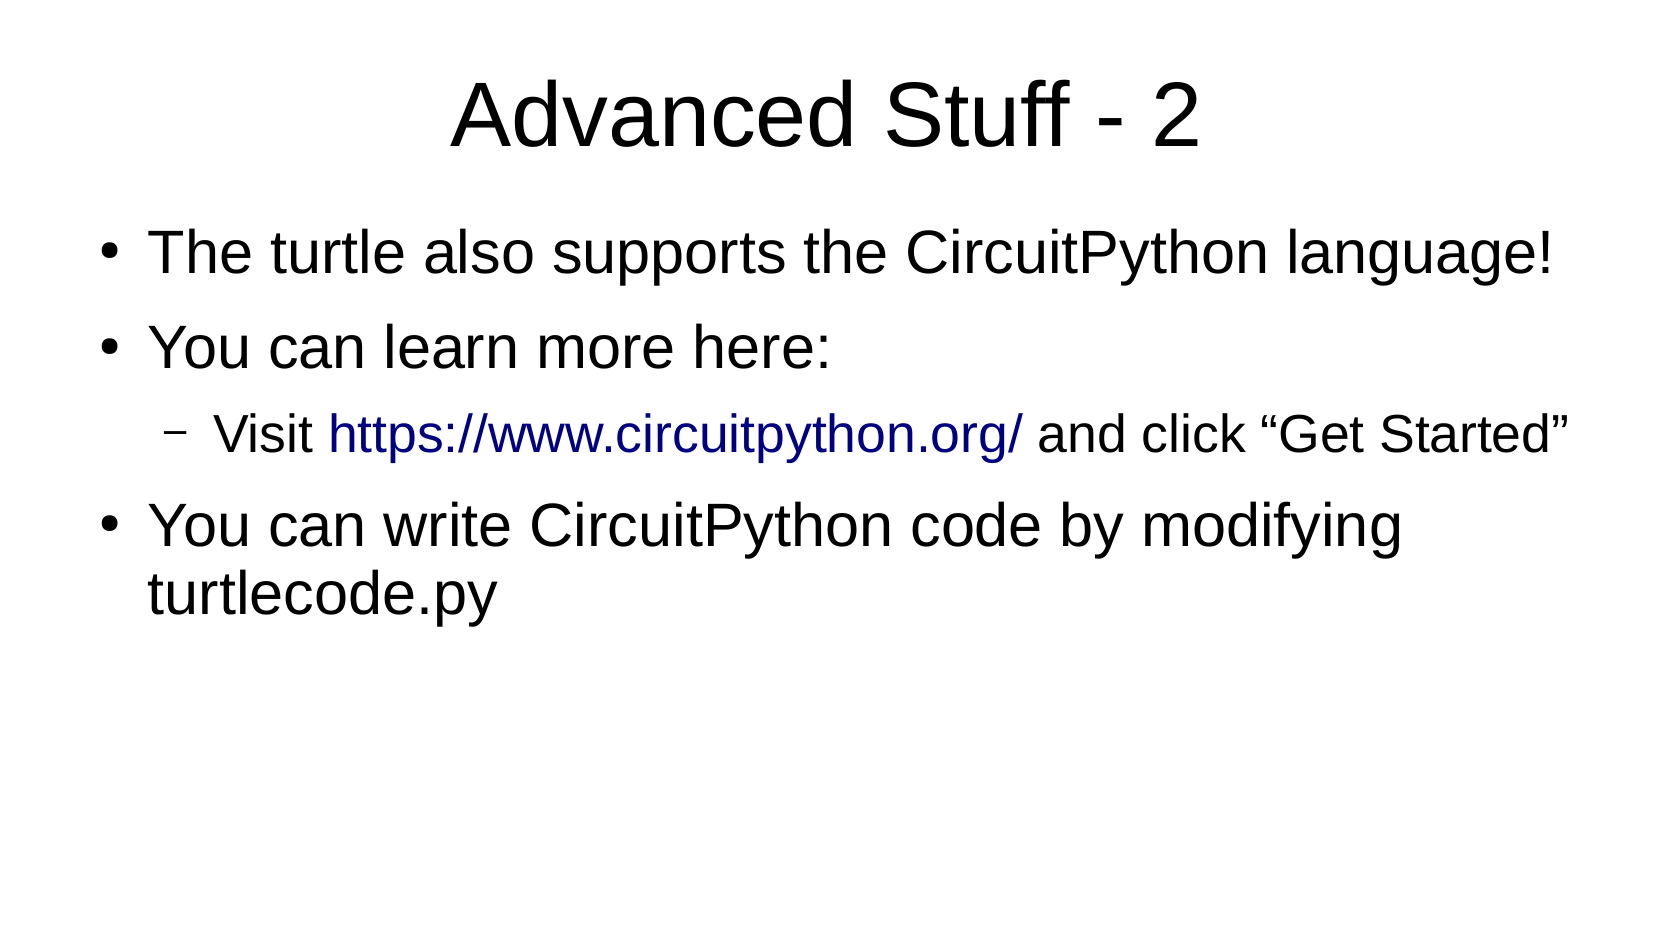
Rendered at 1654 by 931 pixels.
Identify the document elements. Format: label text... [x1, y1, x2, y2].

list The turtle also supports the CircuitPython language! You can learn more here: Visit https://www.circuitpython.org/ and click “Get Started” You can write CircuitPython code by modifying turtlecode.py [82, 217, 1571, 758]
title Advanced Stuff - 2 [82, 37, 1571, 193]
